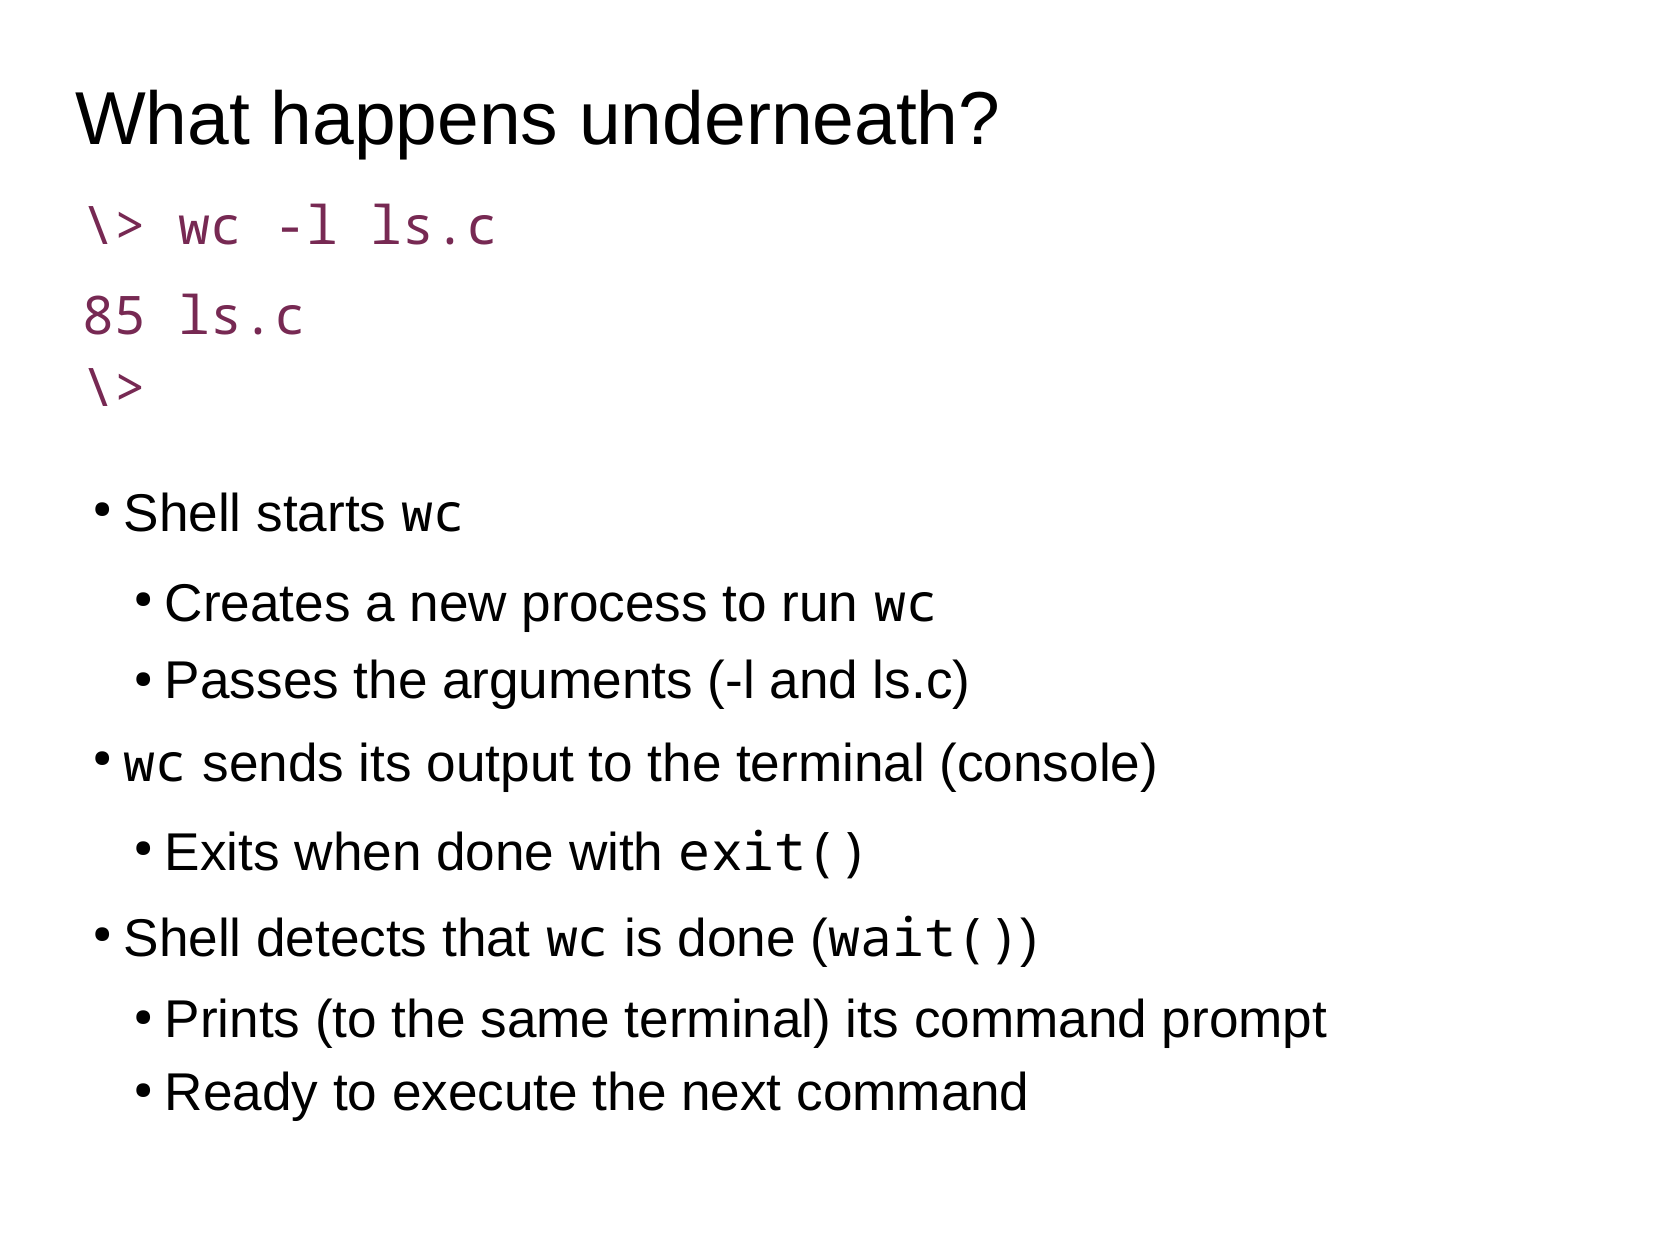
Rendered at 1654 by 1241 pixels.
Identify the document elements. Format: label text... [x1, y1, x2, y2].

title What happens underneath? [75, 49, 1613, 188]
list \> wc -l ls.c 85 ls.c \> Shell starts wc Creates a new process to run wc Passes the arguments (-l and ls.c) wc sends its output to the terminal (console) Exits when done with exit() Shell detects that wc is done (wait()) Prints (to the same terminal) its command prompt Ready to execute the next command [82, 187, 1571, 1126]
